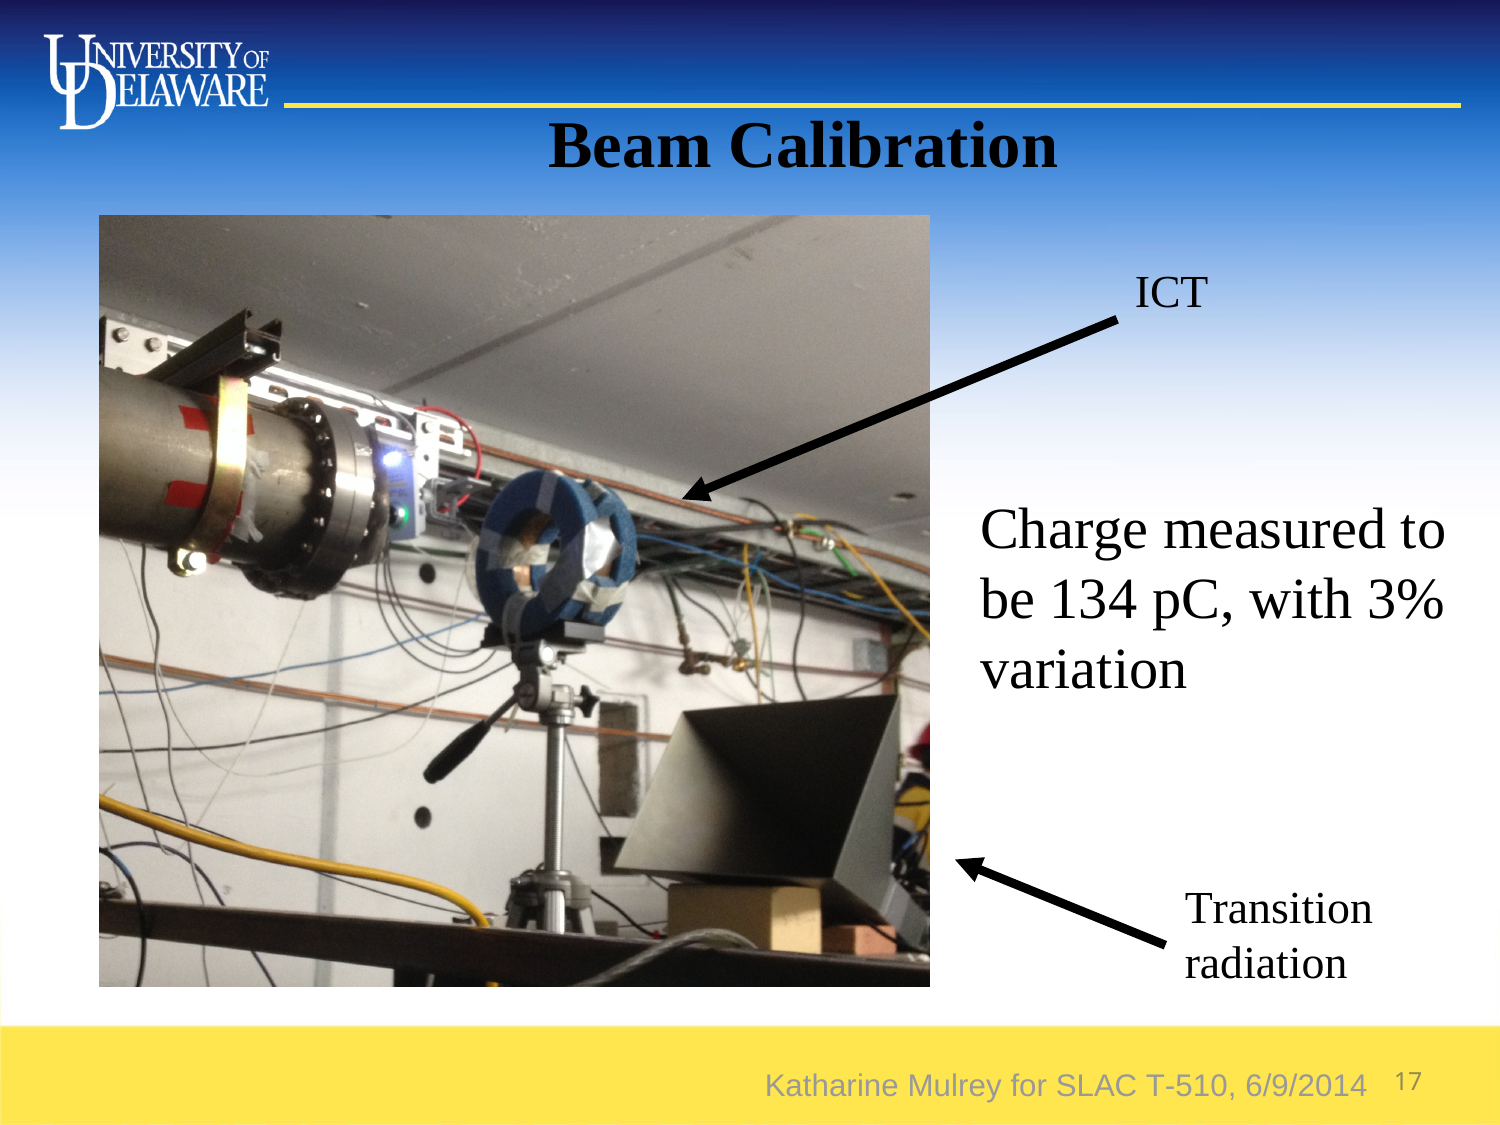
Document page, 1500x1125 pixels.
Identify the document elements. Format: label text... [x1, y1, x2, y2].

text_box Beam Calibration [59, 29, 1500, 253]
picture [0, 0, 1500, 1125]
text_box Katharine Mulrey for SLAC T-510, 6/9/2014 [750, 1057, 1471, 1111]
text_box Charge measured to be 134 pC, with 3% variation [965, 483, 1500, 708]
text_box Transition radiation [1170, 870, 1500, 995]
text_box ICT [1120, 253, 1500, 372]
